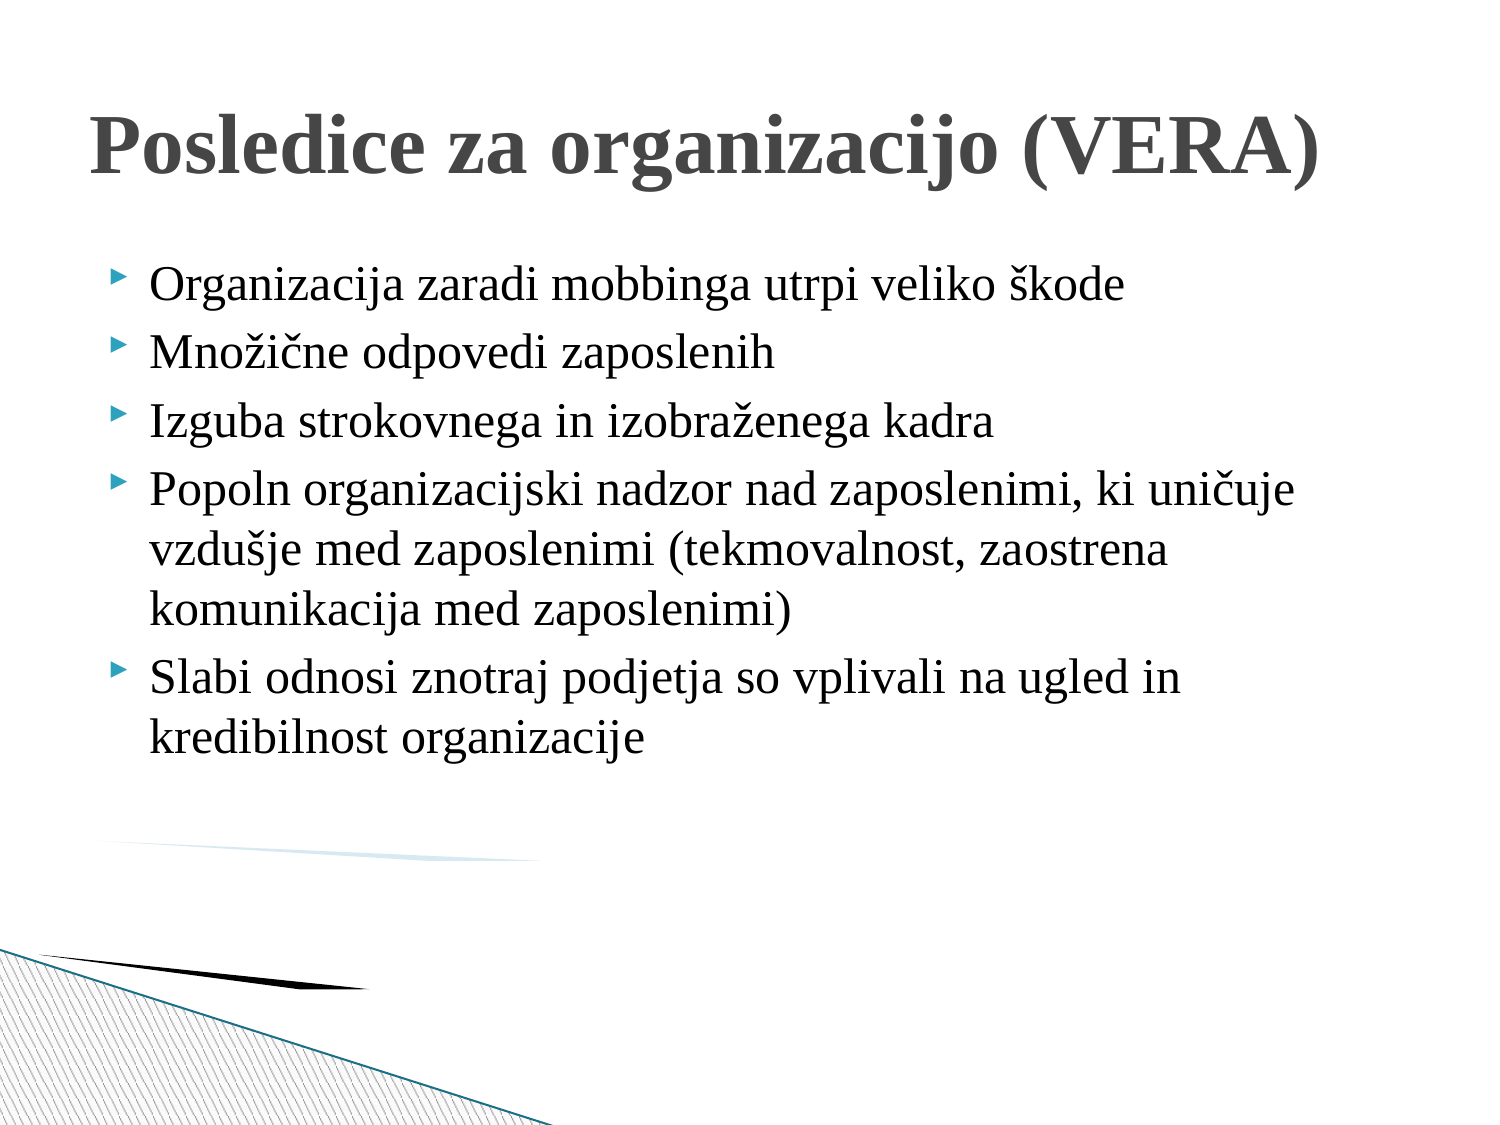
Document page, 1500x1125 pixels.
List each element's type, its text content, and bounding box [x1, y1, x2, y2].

list Organizacija zaradi mobbinga utrpi veliko škode Množične odpovedi zaposlenih Izguba strokovnega in izobraženega kadra Popoln organizacijski nadzor nad zaposlenimi, ki uničuje vzdušje med zaposlenimi (tekmovalnost, zaostrena komunikacija med zaposlenimi) Slabi odnosi znotraj podjetja so vplivali na ugled in kredibilnost organizacije [75, 243, 1425, 986]
title Posledice za organizacijo (VERA) [75, 45, 1425, 233]
picture [0, 952, 543, 1125]
